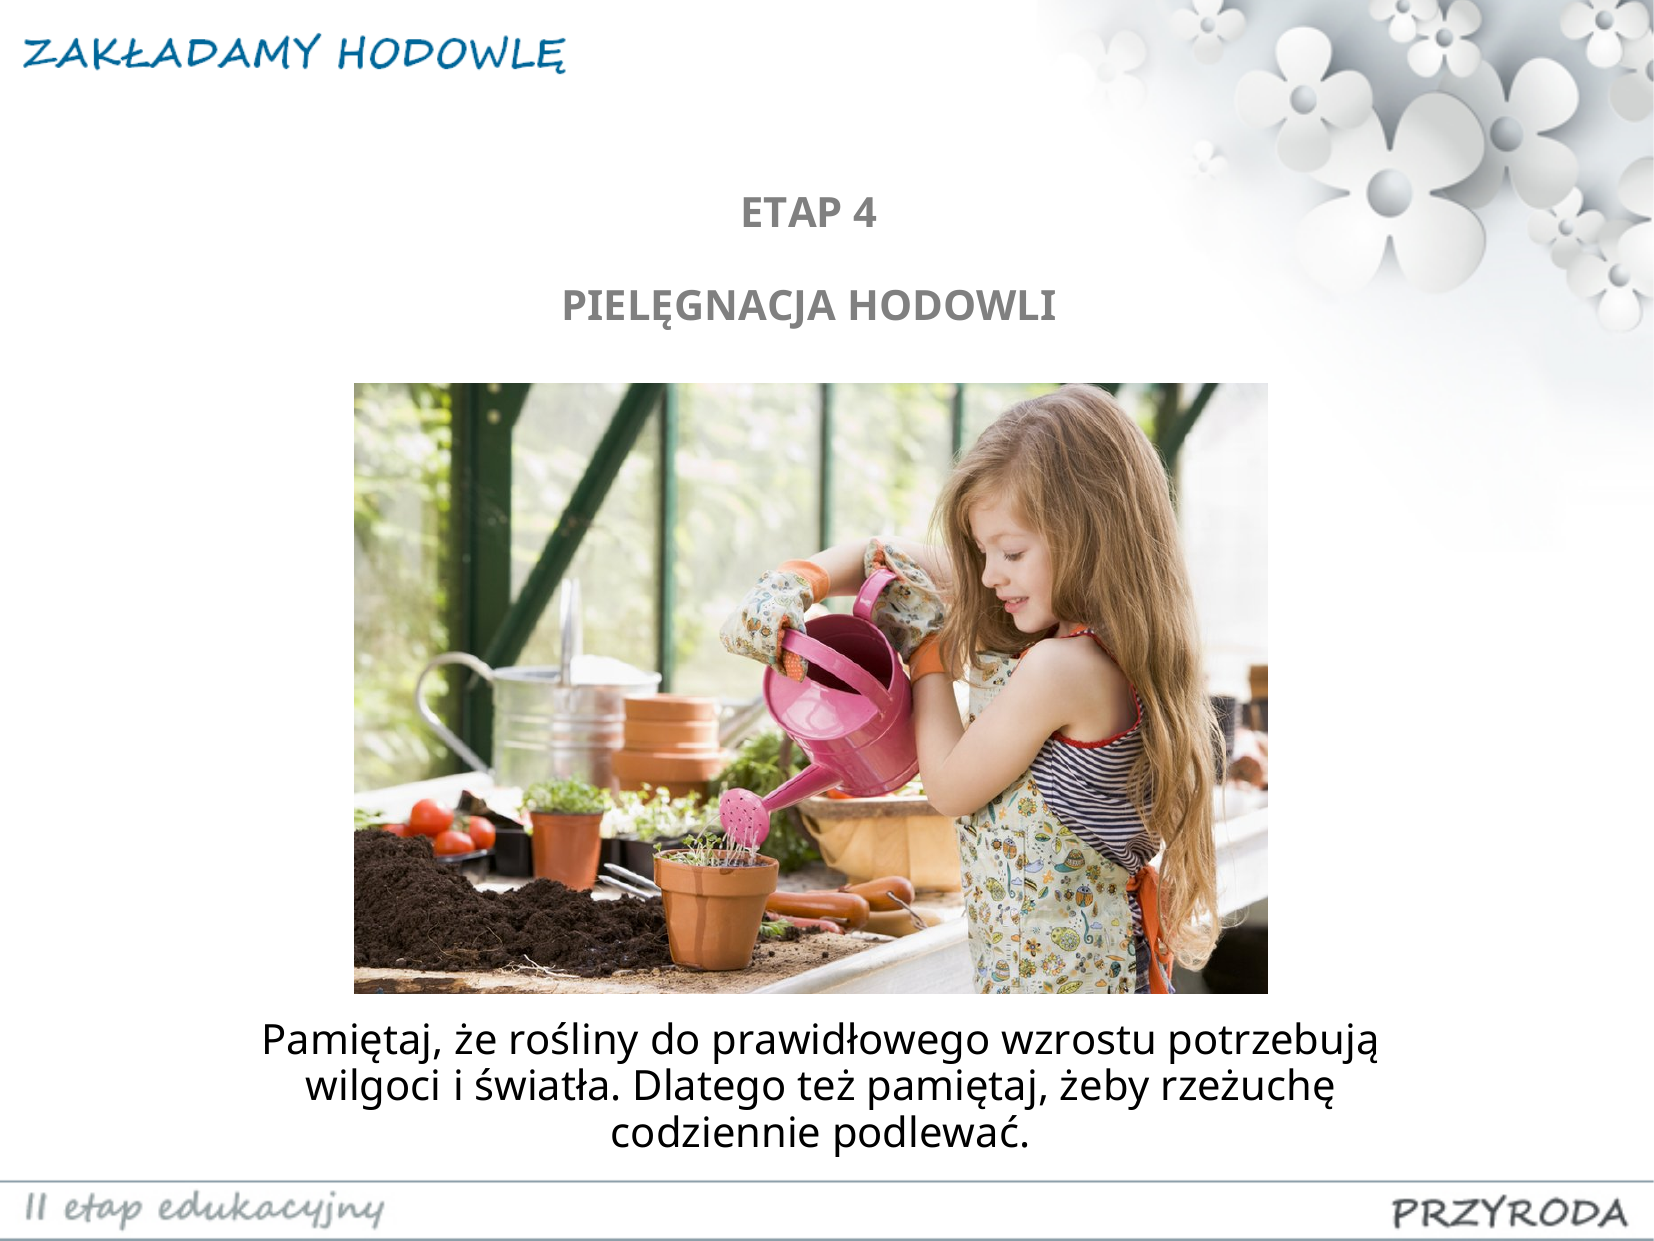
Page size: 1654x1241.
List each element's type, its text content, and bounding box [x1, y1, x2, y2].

chart [11, 17, 590, 99]
text_box Pamiętaj, że rośliny do prawidłowego wzrostu potrzebują wilgoci i światła. Dlatego też pamiętaj, żeby rzeżuchę codziennie podlewać. [212, 1009, 1430, 1211]
picture [0, 0, 1654, 1241]
text_box ETAP 4 PIELĘGNACJA HODOWLI [425, 183, 1194, 245]
